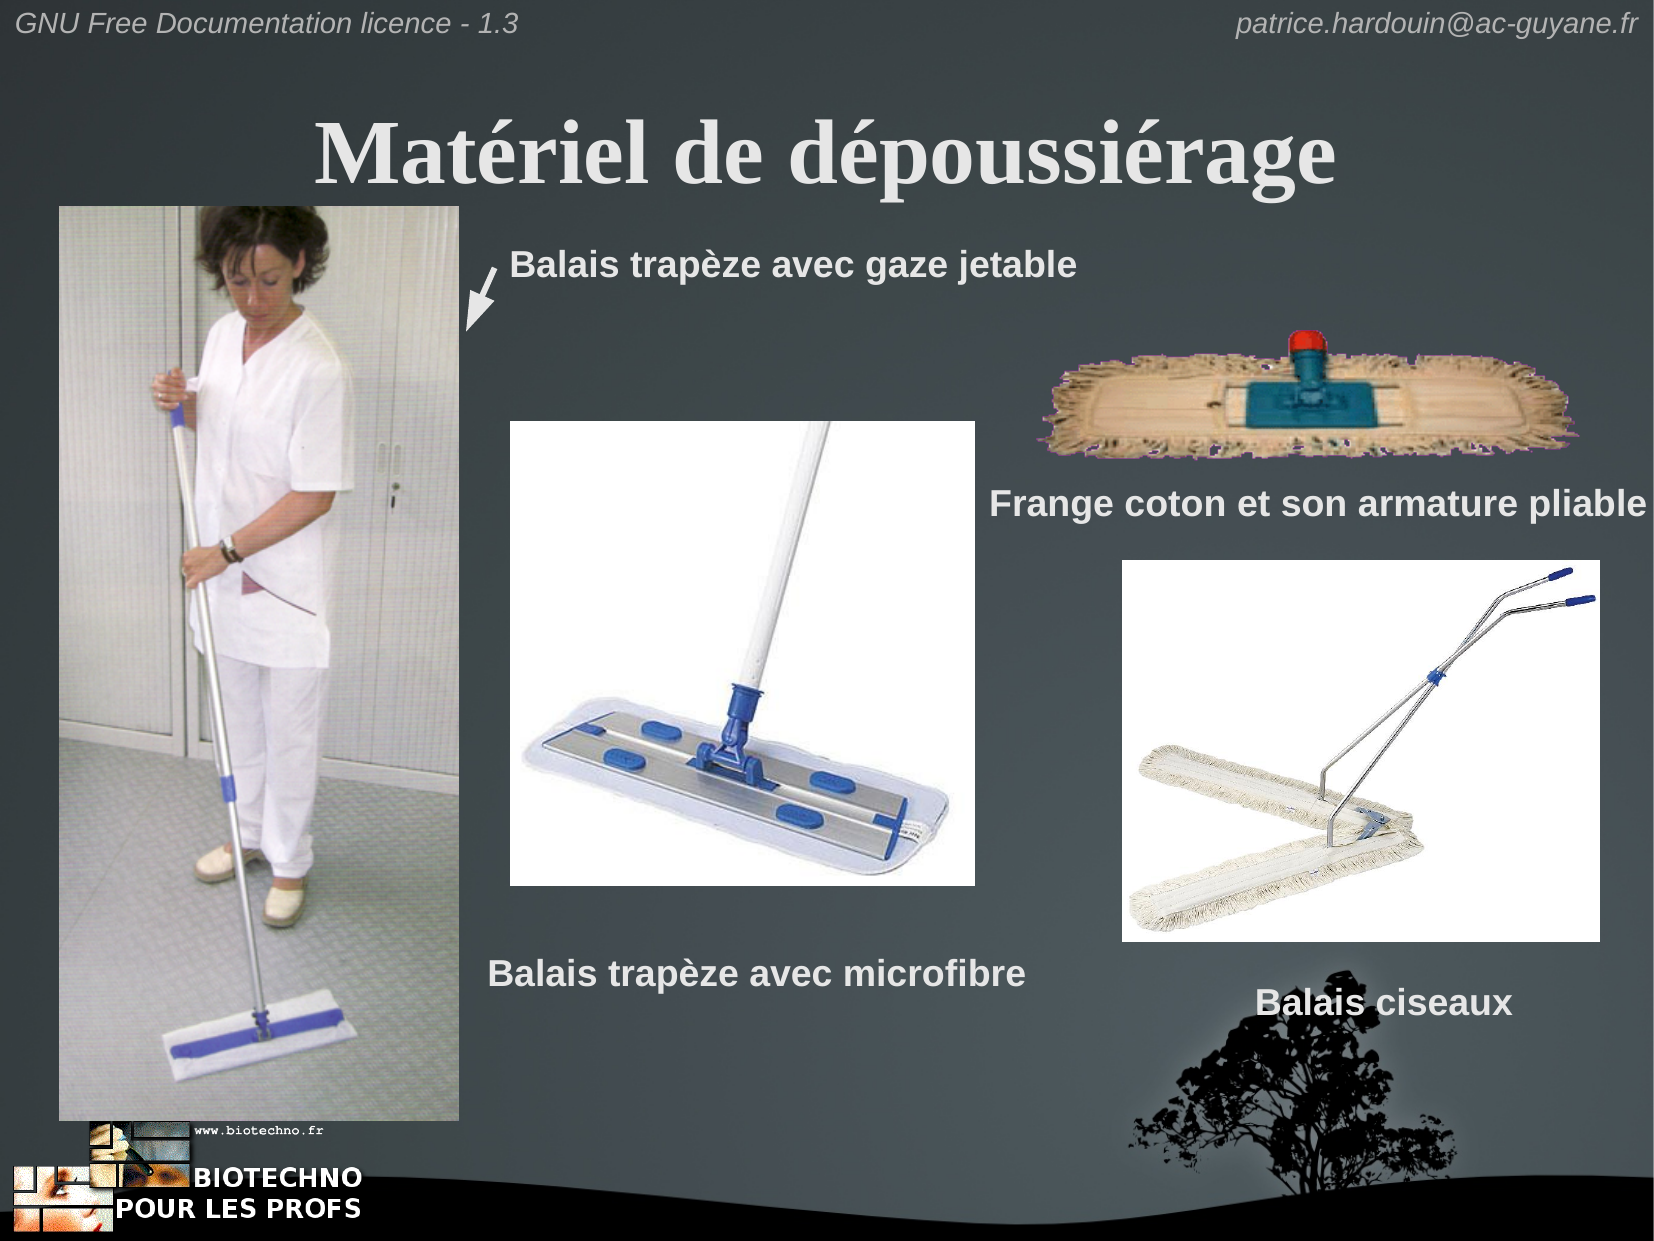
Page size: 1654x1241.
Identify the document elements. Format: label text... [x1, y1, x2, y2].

text_box Balais trapèze avec microfibre [472, 944, 1042, 1009]
picture [0, 0, 1654, 1241]
text_box Balais ciseaux [1240, 974, 1528, 1038]
text_box Balais trapèze avec gaze jetable [494, 236, 1093, 300]
title Matériel de dépoussiérage [82, 56, 1571, 250]
text_box Frange coton et son armature pliable [974, 474, 1654, 538]
